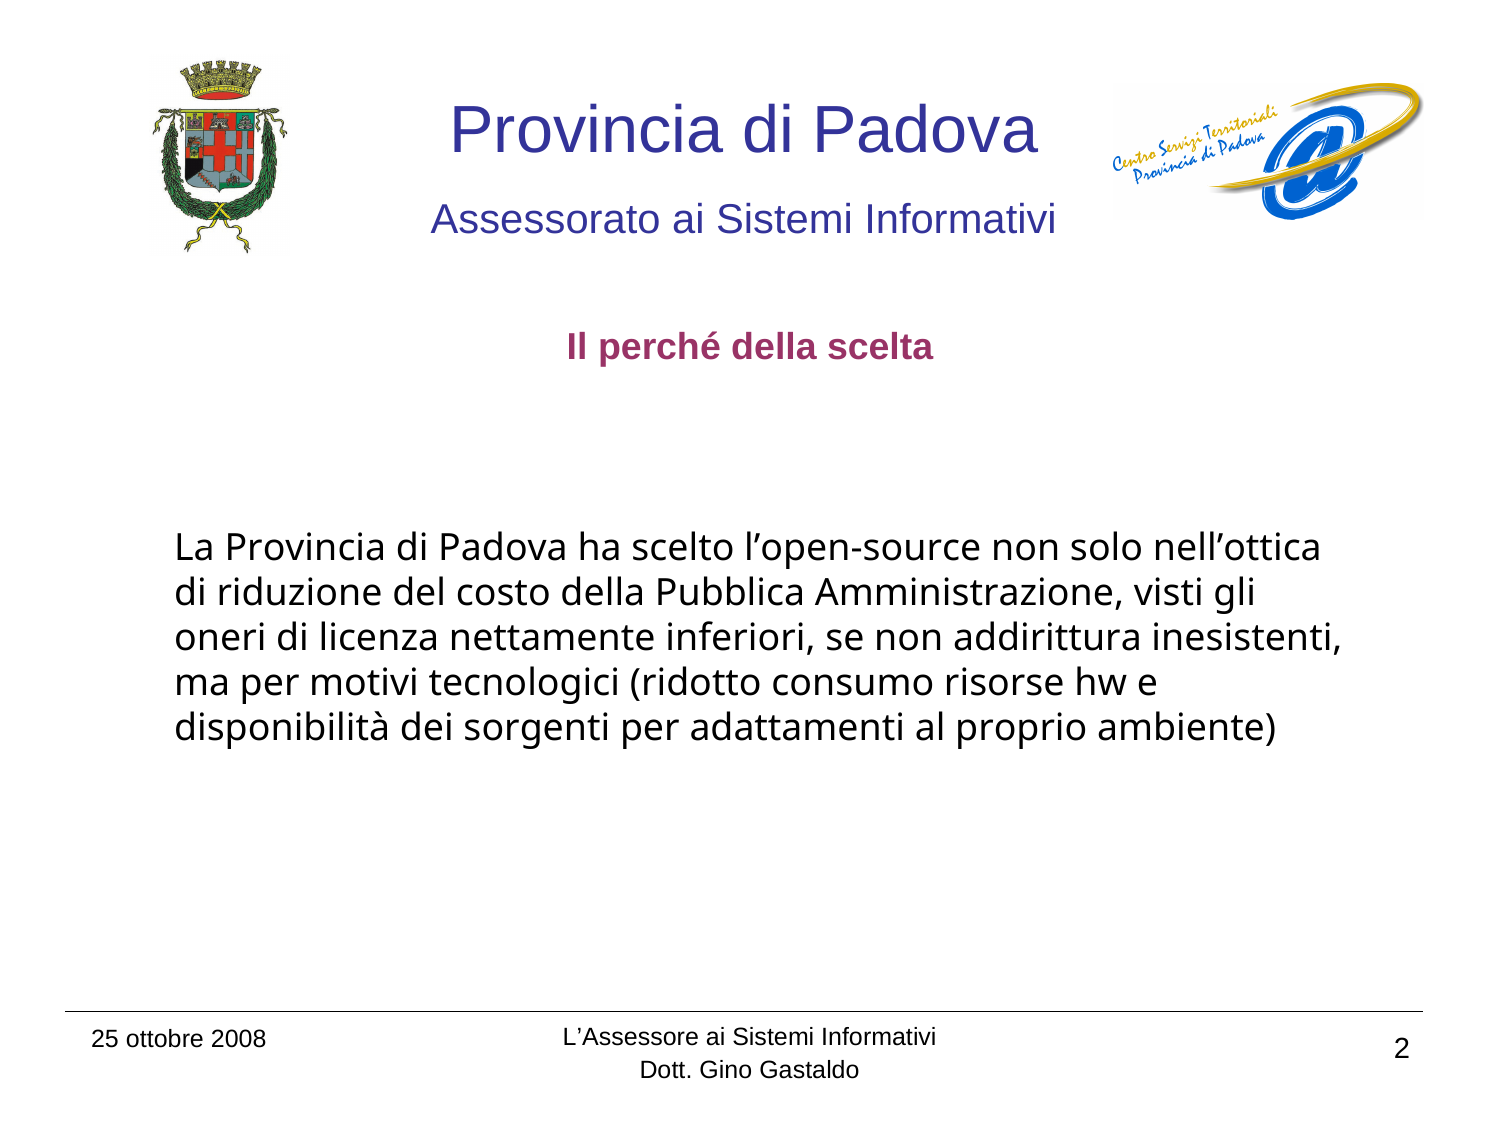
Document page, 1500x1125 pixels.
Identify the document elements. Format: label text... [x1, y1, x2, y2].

picture [149, 54, 290, 256]
picture [1113, 83, 1424, 220]
text_box La Provincia di Padova ha scelto l’open-source non solo nell’ottica di riduzione del costo della Pubblica Amministrazione, visti gli oneri di licenza nettamente inferiori, se non addirittura inesistenti, ma per motivi tecnologici (ridotto consumo risorse hw e disponibilità dei sorgenti per adattamenti al proprio ambiente) [159, 515, 1365, 756]
text_box Il perché della scelta [125, 314, 1376, 375]
